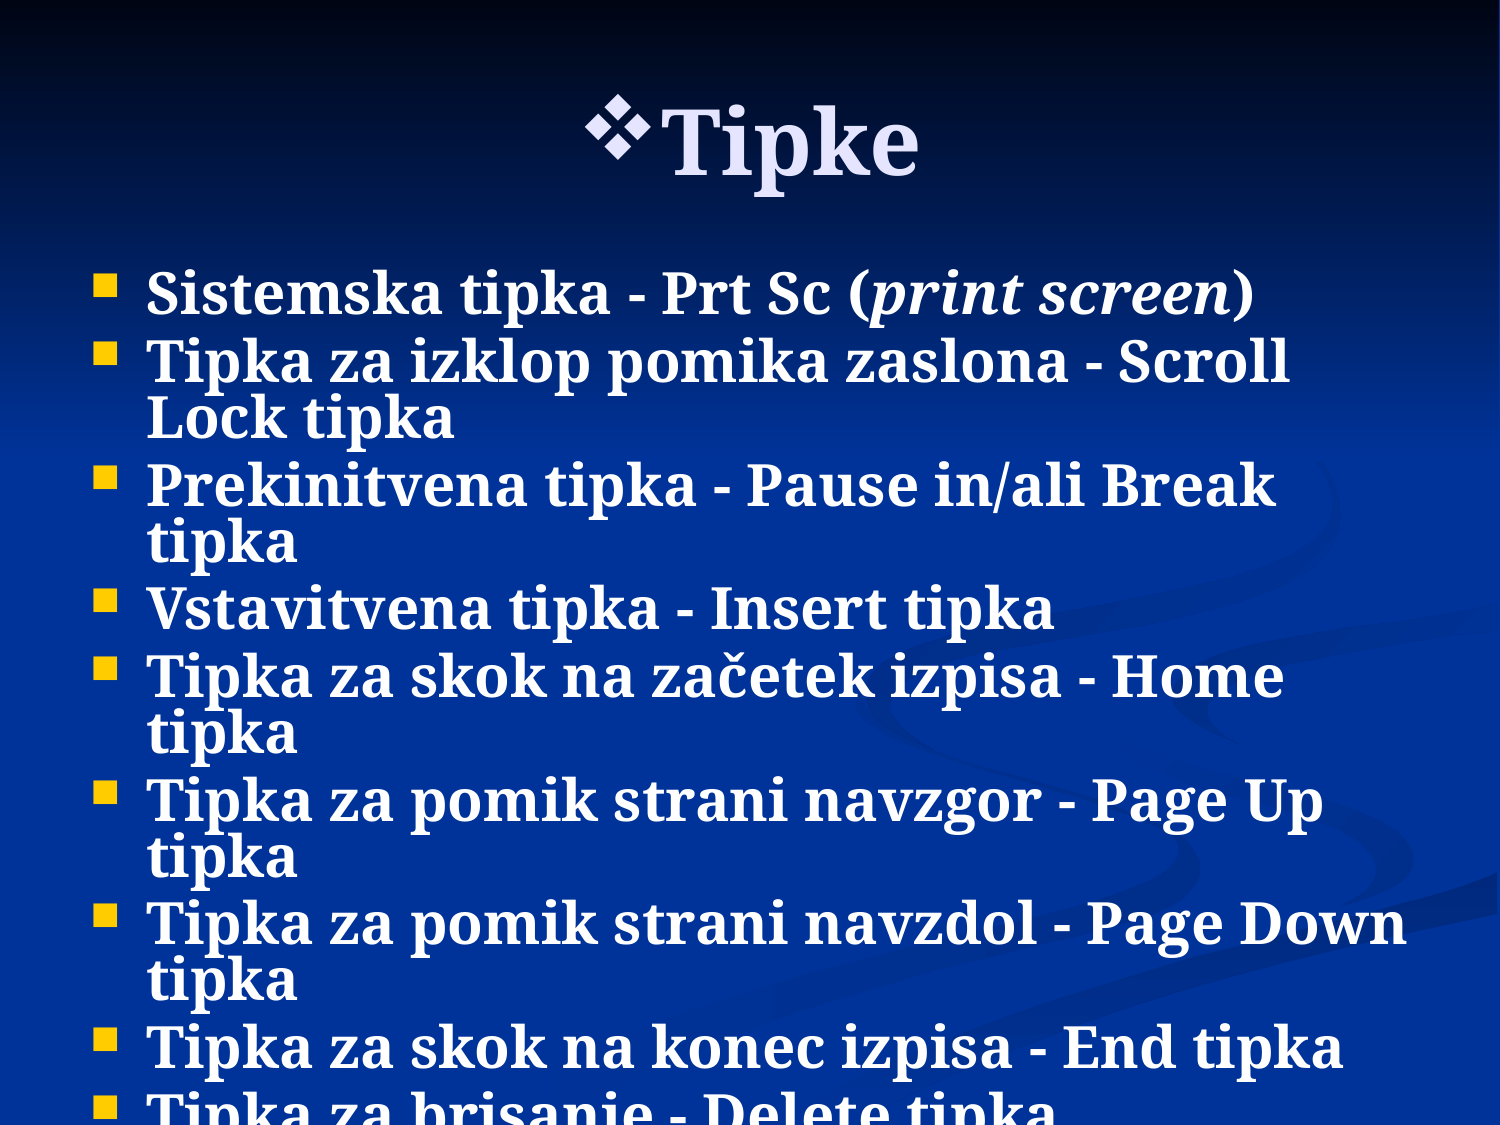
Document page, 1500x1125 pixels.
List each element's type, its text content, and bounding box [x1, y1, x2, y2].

title Tipke [75, 45, 1425, 233]
list Sistemska tipka - Prt Sc (print screen) Tipka za izklop pomika zaslona - Scroll Lock tipka Prekinitvena tipka - Pause in/ali Break tipka Vstavitvena tipka - Insert tipka Tipka za skok na začetek izpisa - Home tipka Tipka za pomik strani navzgor - Page Up tipka Tipka za pomik strani navzdol - Page Down tipka Tipka za skok na konec izpisa - End tipka Tipka za brisanje - Delete tipka Smerne tipke (tipke s puščicami) [75, 262, 1425, 1005]
